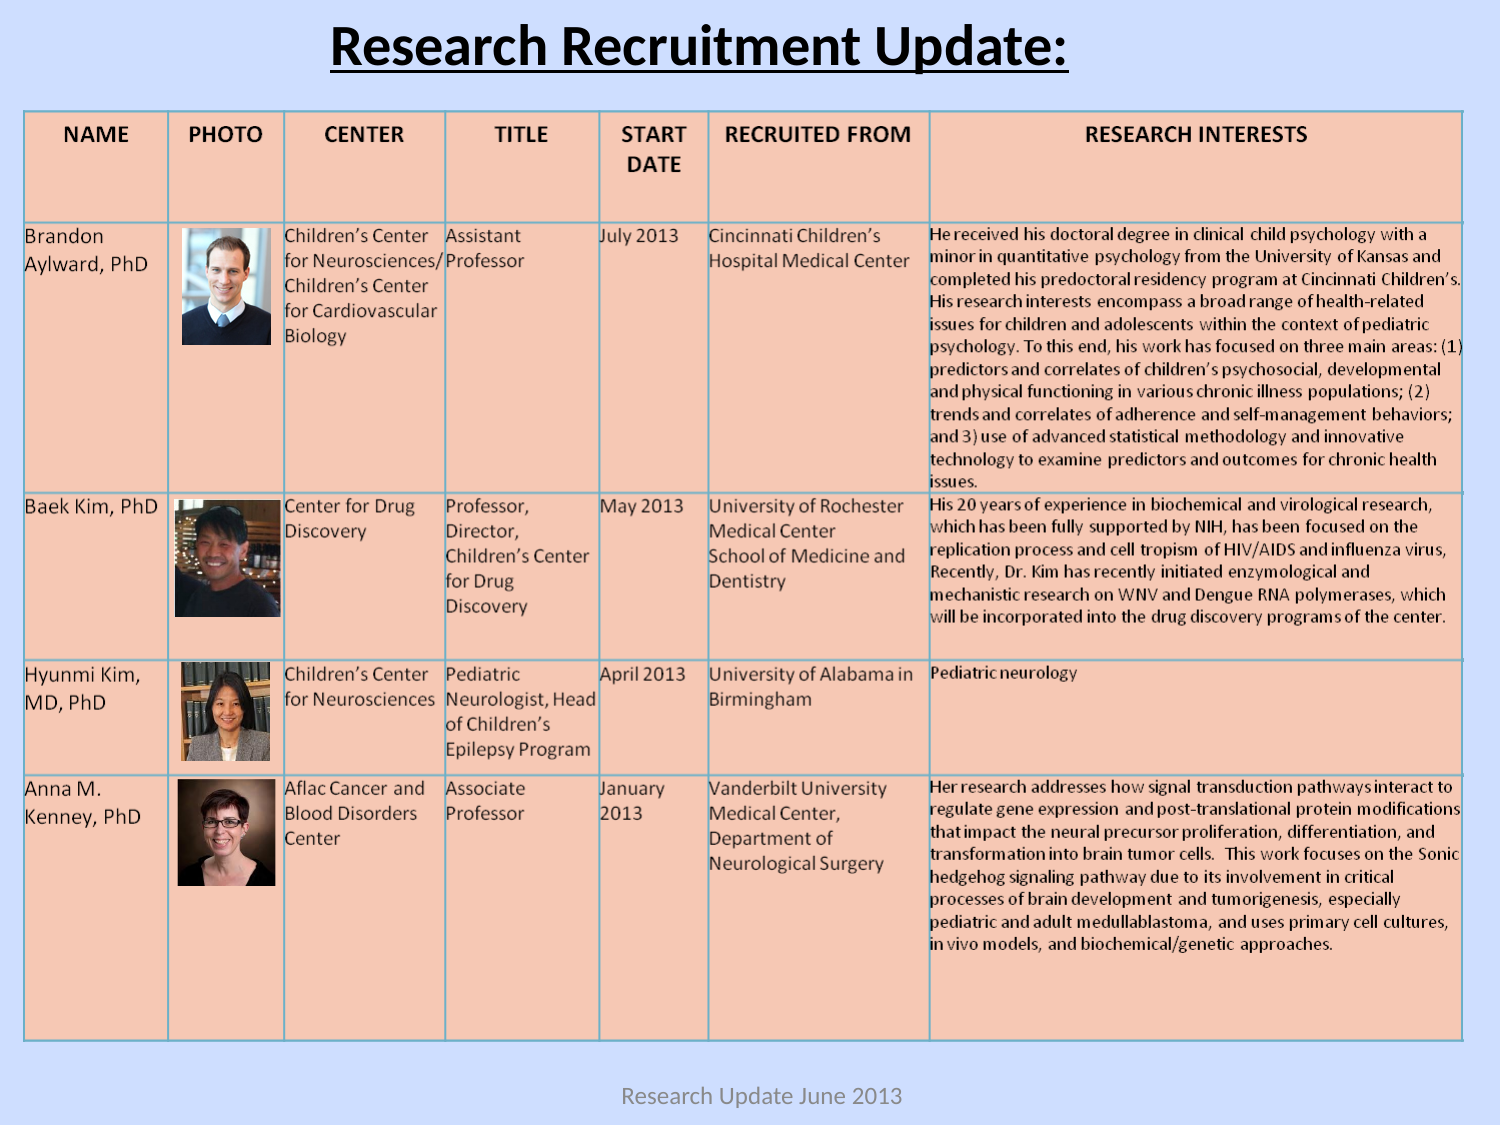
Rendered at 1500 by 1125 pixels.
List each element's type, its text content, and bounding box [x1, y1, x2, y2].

picture [9, 100, 1479, 1054]
text_box Research Update June 2013 [525, 1065, 1000, 1125]
text_box Research Recruitment Update: [0, 0, 1413, 88]
